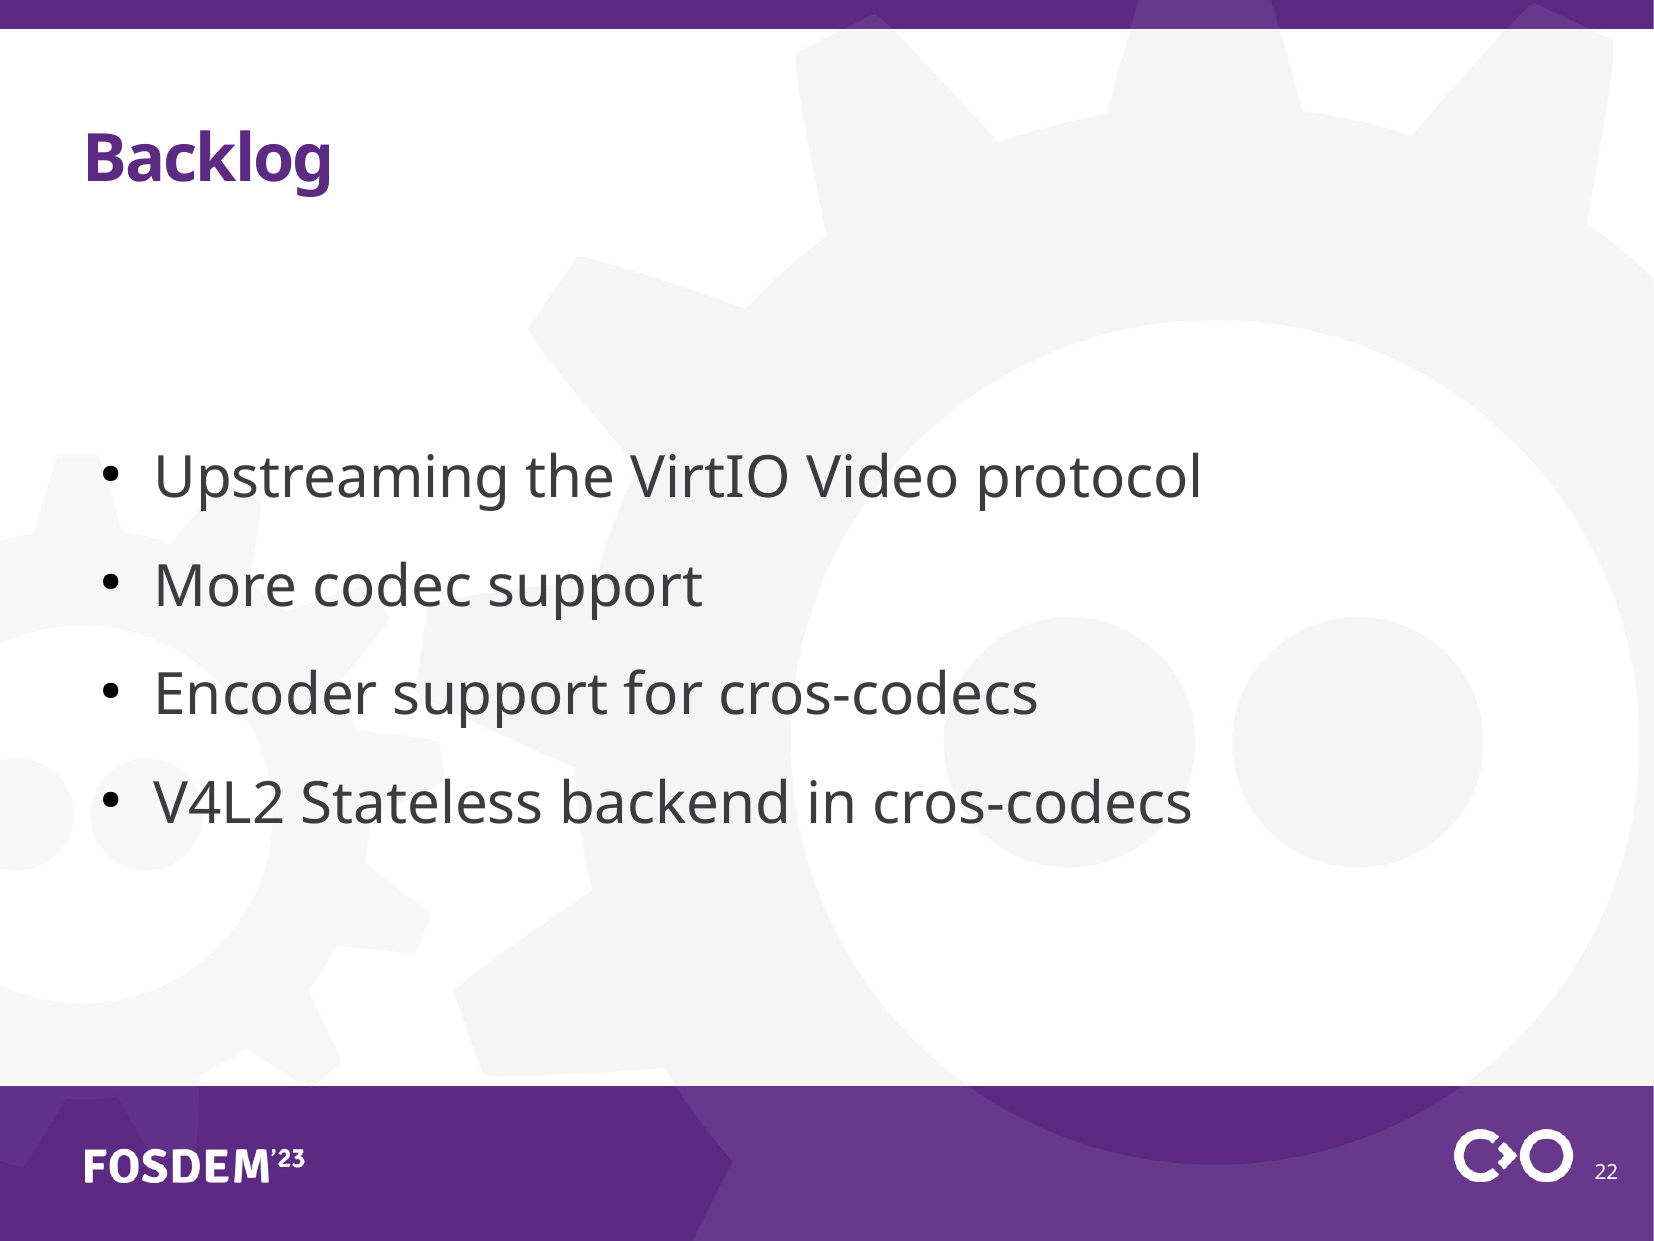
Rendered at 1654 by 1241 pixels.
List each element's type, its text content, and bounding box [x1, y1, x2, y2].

list Upstreaming the VirtIO Video protocol More codec support Encoder support for cros-codecs V4L2 Stateless backend in cros-codecs [82, 224, 1571, 1052]
title Backlog [82, 47, 1571, 201]
picture [0, 0, 1654, 1241]
